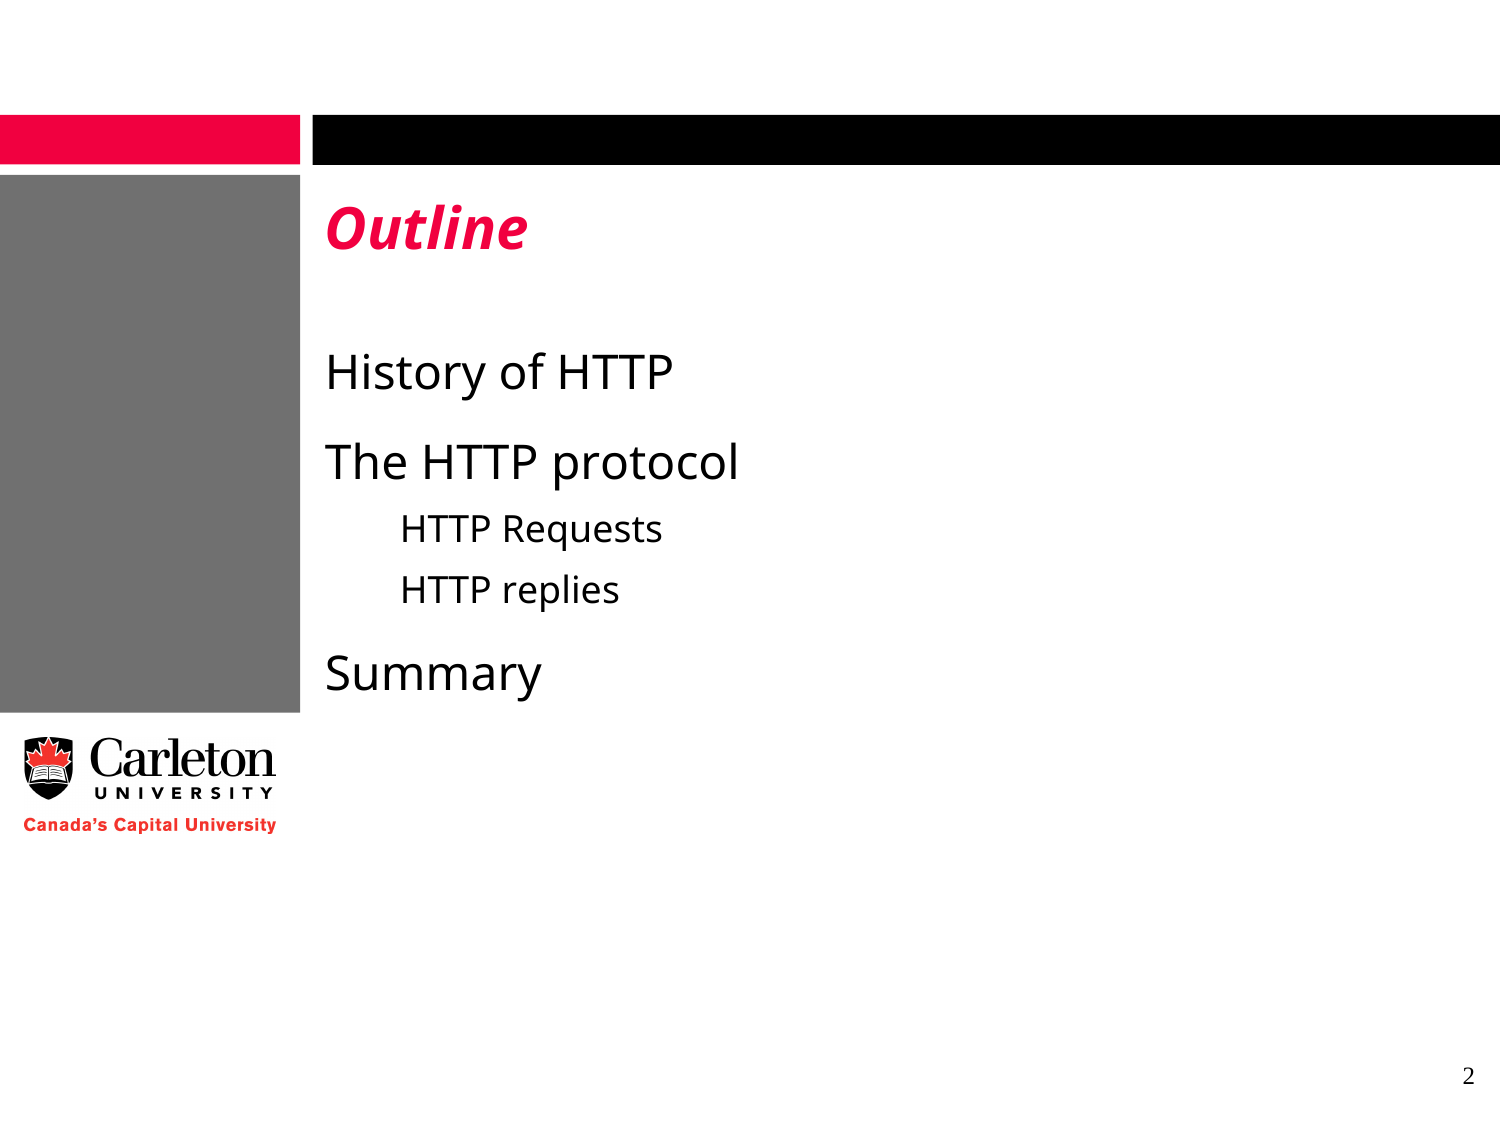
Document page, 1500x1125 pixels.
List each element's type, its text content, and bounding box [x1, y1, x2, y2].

picture [24, 737, 276, 834]
list History of HTTP The HTTP protocol HTTP Requests HTTP replies Summary [324, 324, 1450, 1051]
title Outline [324, 187, 1450, 324]
